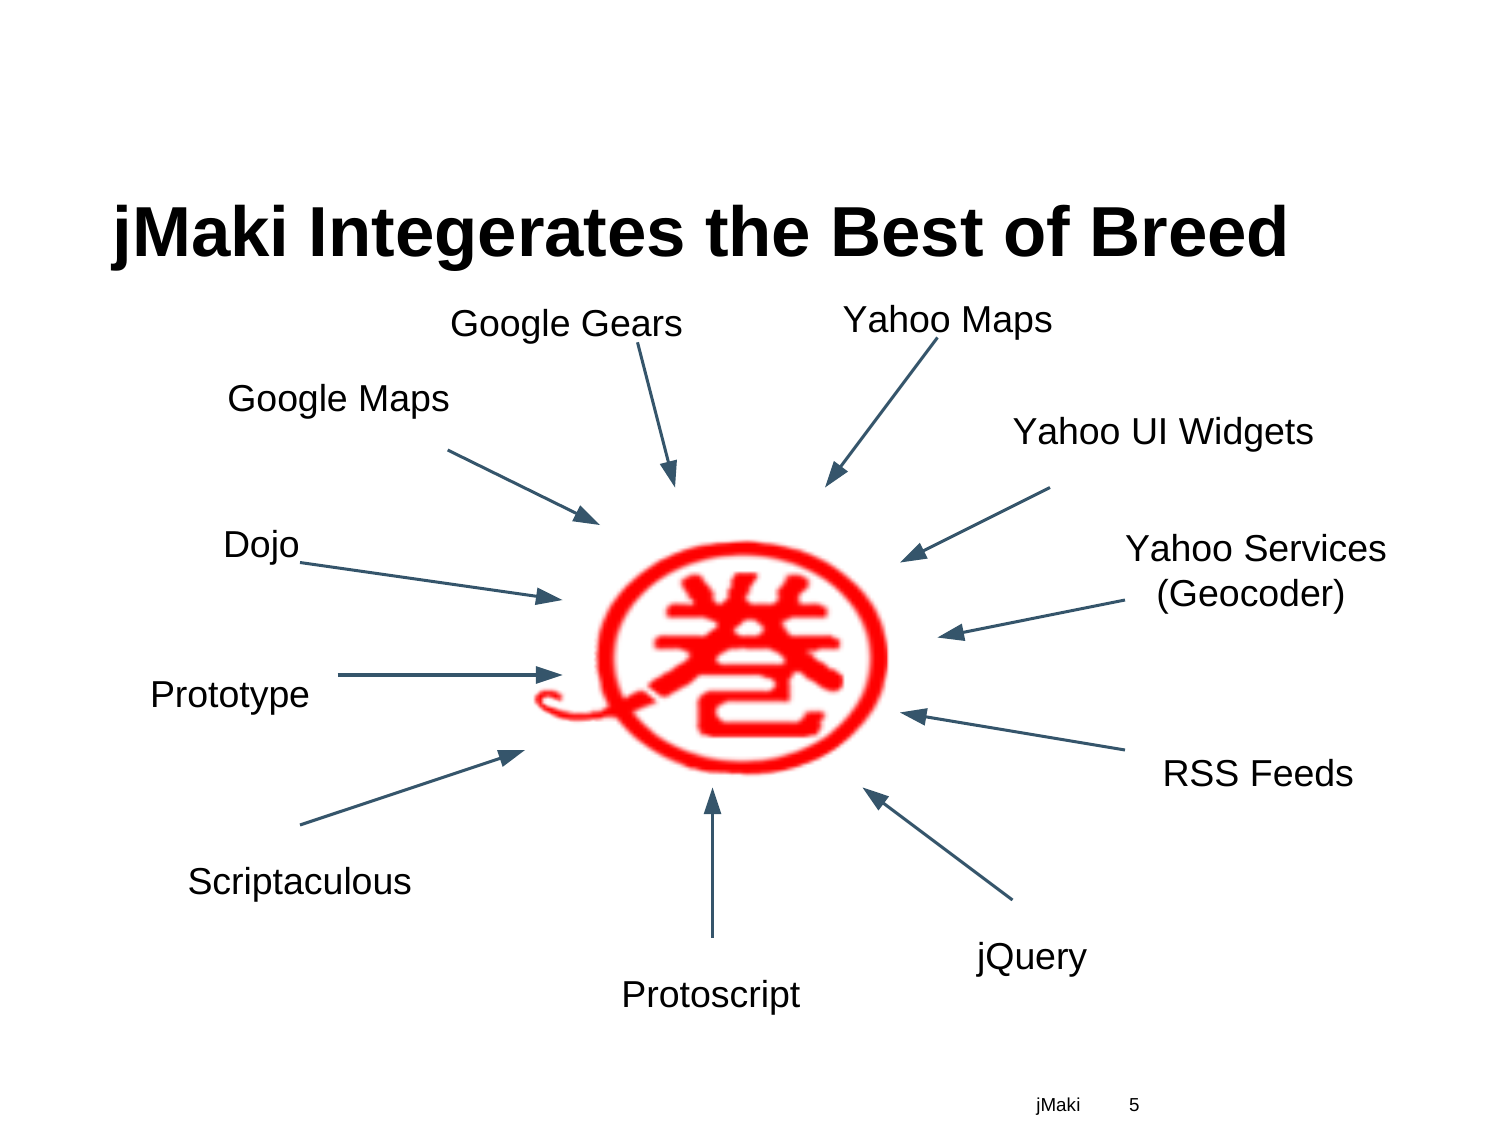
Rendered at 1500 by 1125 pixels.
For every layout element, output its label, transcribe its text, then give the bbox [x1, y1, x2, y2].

text_box Dojo [223, 520, 301, 563]
text_box Google Maps [227, 375, 451, 418]
text_box Yahoo Services (Geocoder) [1125, 525, 1385, 613]
text_box Yahoo UI Widgets [1012, 407, 1312, 451]
text_box Protoscript [621, 970, 801, 1013]
text_box Google Gears [450, 299, 713, 343]
text_box Yahoo Maps [842, 295, 1051, 338]
text_box Scriptaculous [187, 857, 413, 901]
picture [525, 524, 901, 788]
text_box RSS Feeds [1162, 750, 1463, 793]
title jMaki Integerates the Best of Breed [112, 119, 1417, 271]
text_box Prototype [150, 670, 311, 713]
text_box jQuery [977, 932, 1088, 976]
